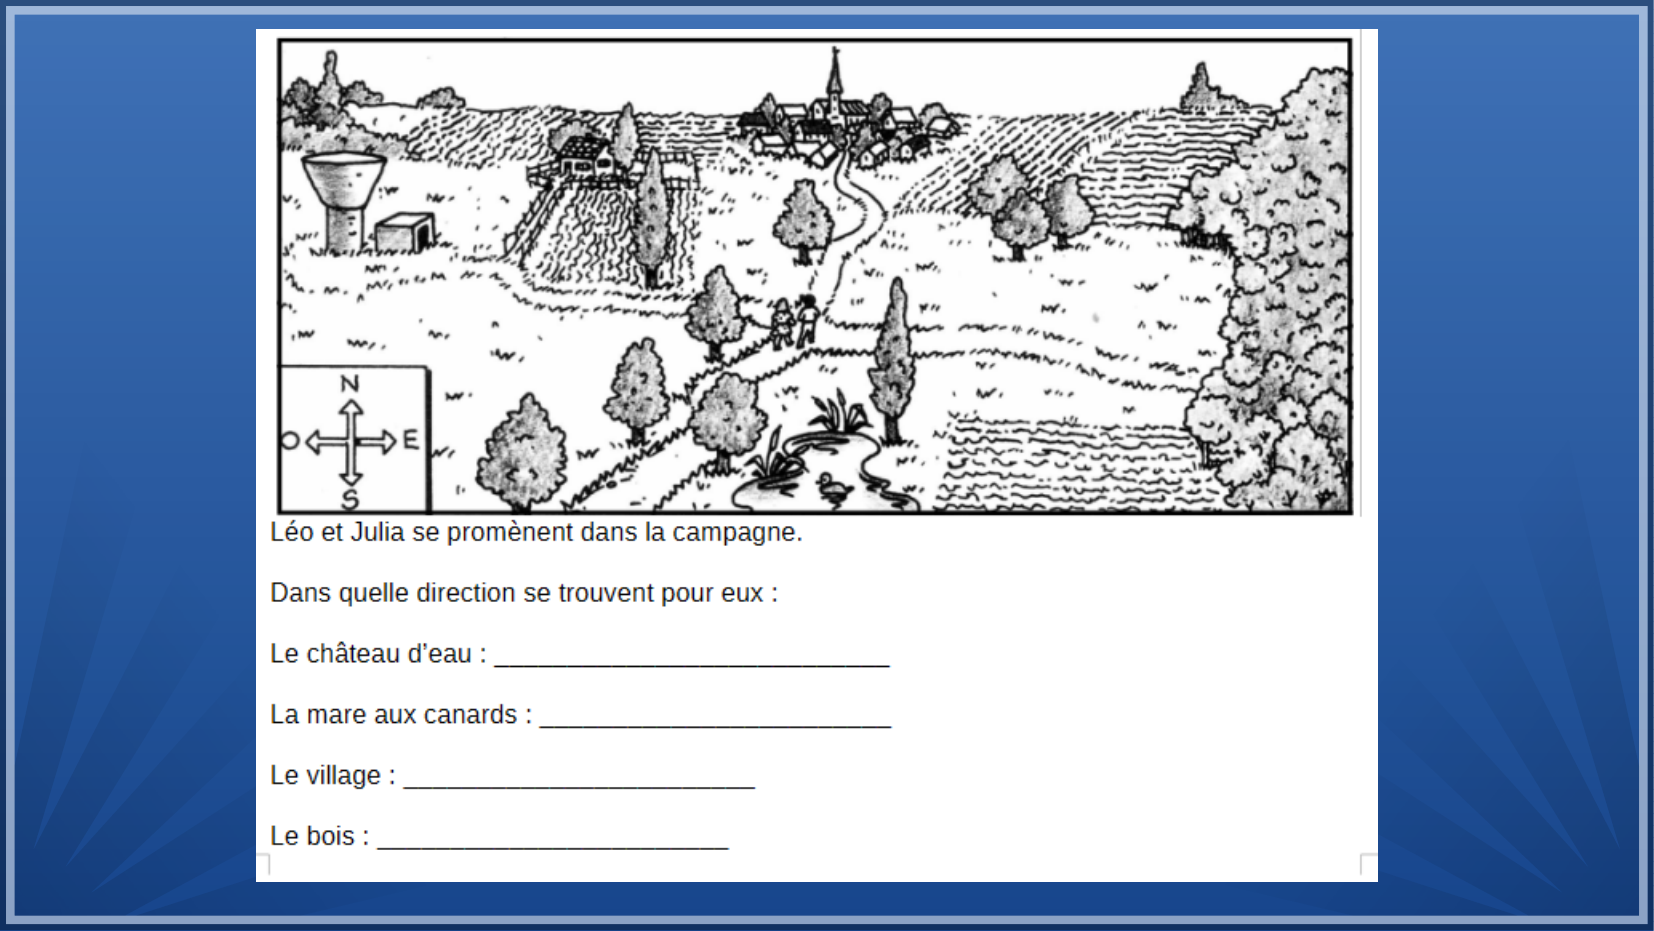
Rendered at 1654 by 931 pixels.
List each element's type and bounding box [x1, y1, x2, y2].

picture [256, 29, 1378, 882]
